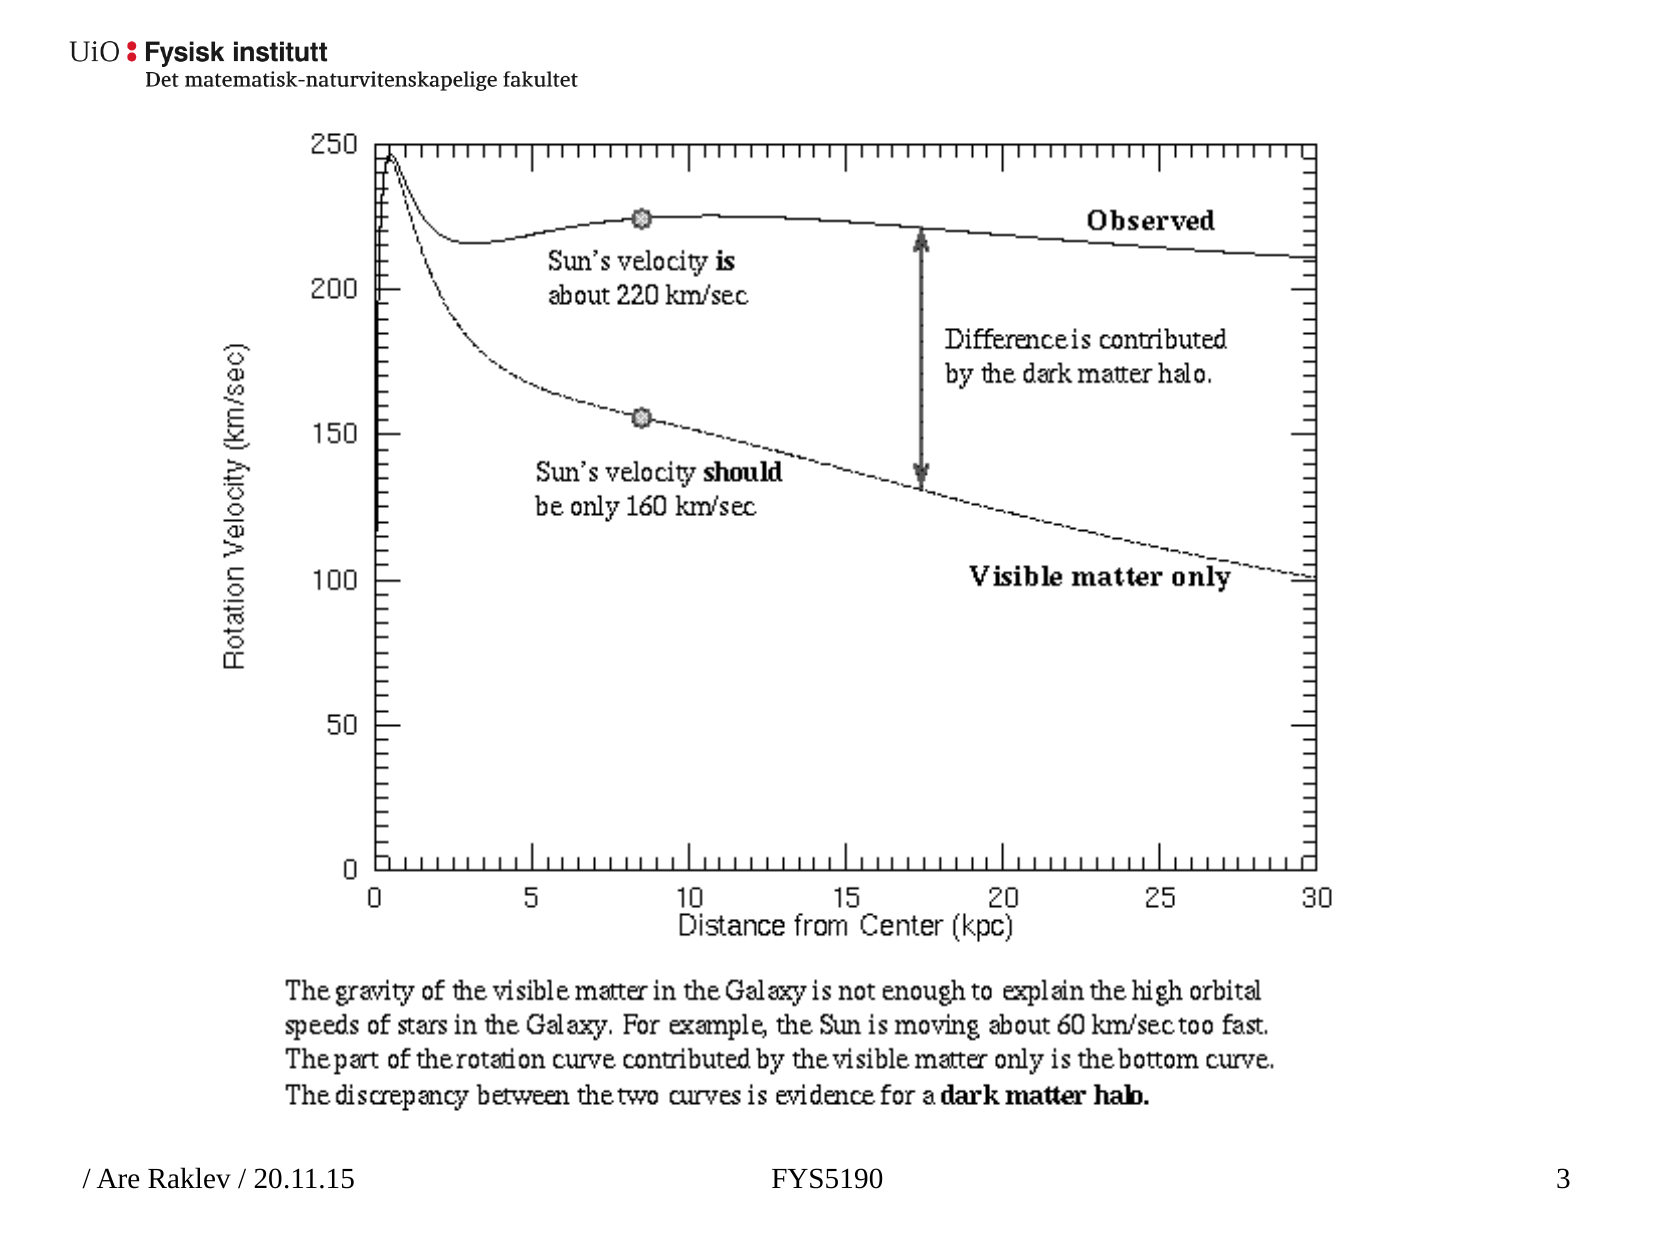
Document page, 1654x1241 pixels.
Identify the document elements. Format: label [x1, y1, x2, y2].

picture [204, 128, 1368, 1117]
picture [68, 37, 581, 93]
